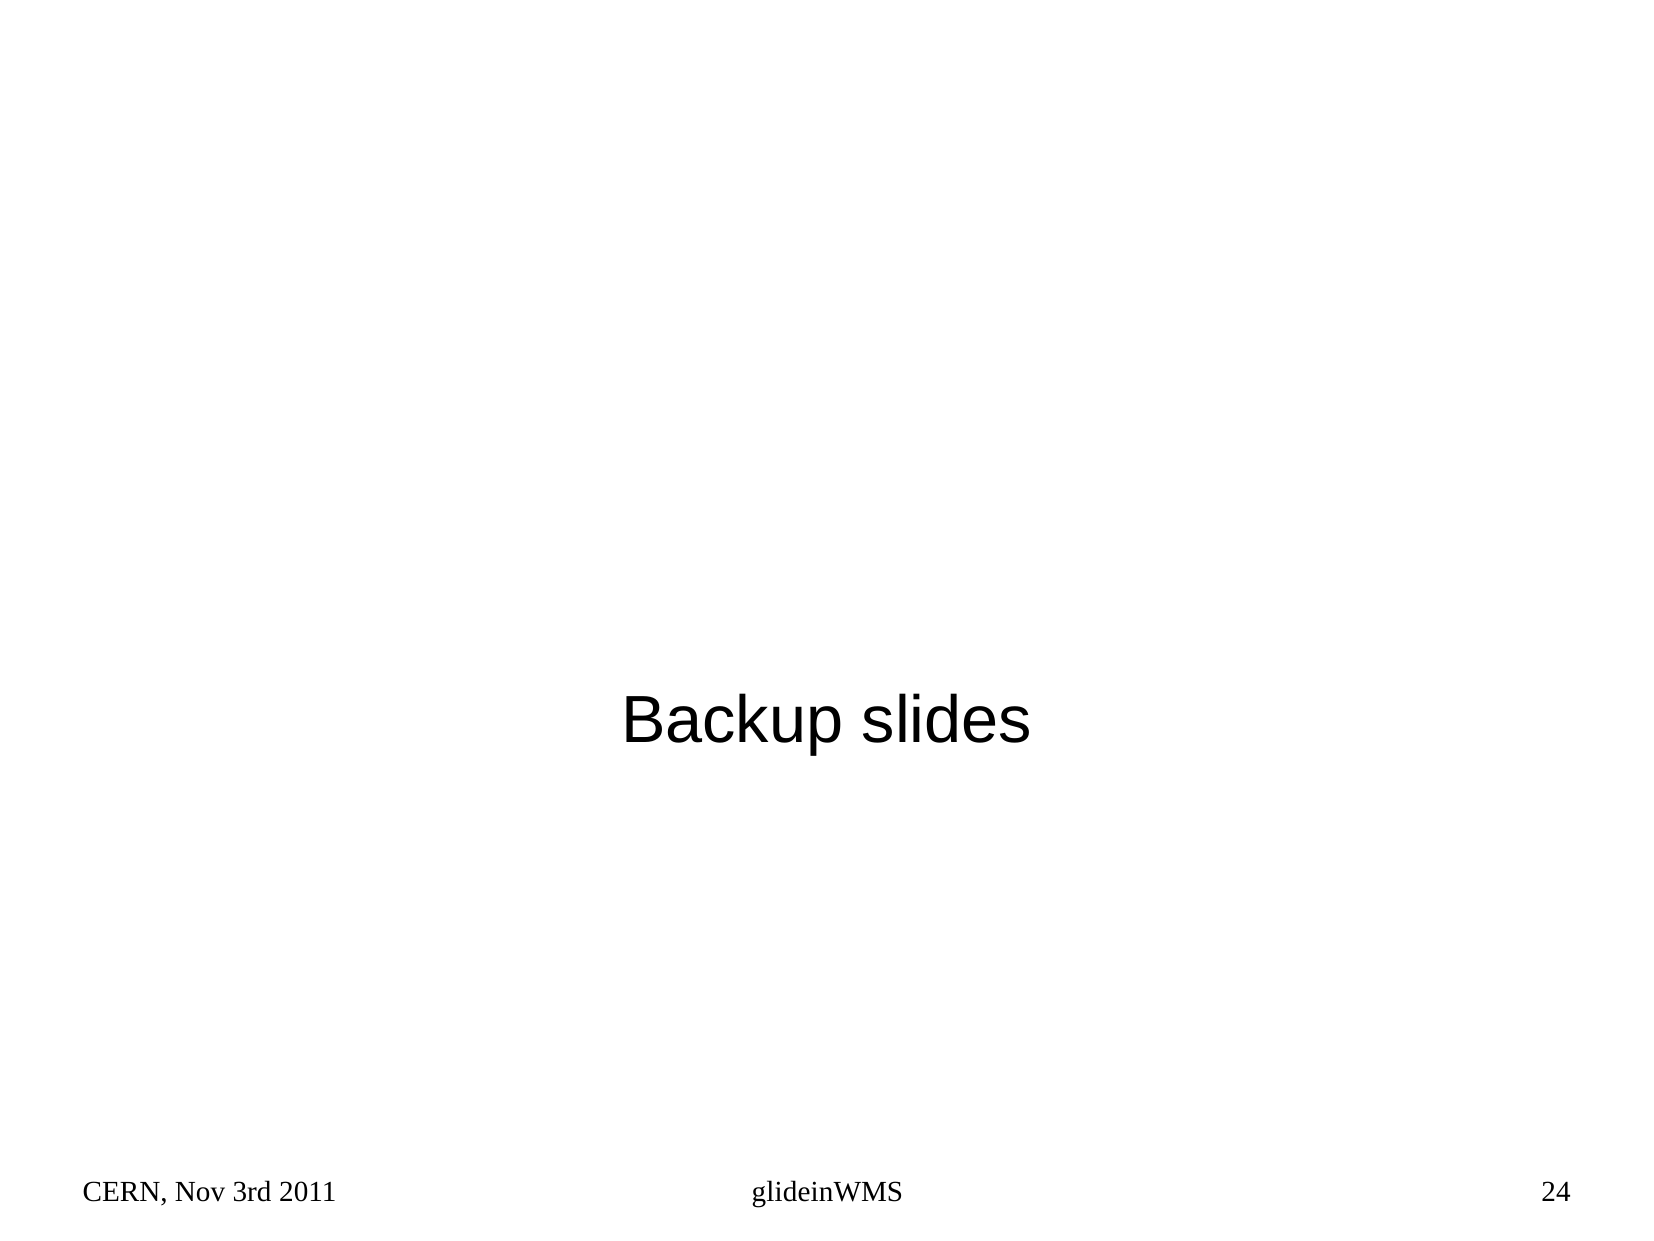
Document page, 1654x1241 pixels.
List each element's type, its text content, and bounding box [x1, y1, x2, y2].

subtitle Backup slides [82, 290, 1571, 1149]
